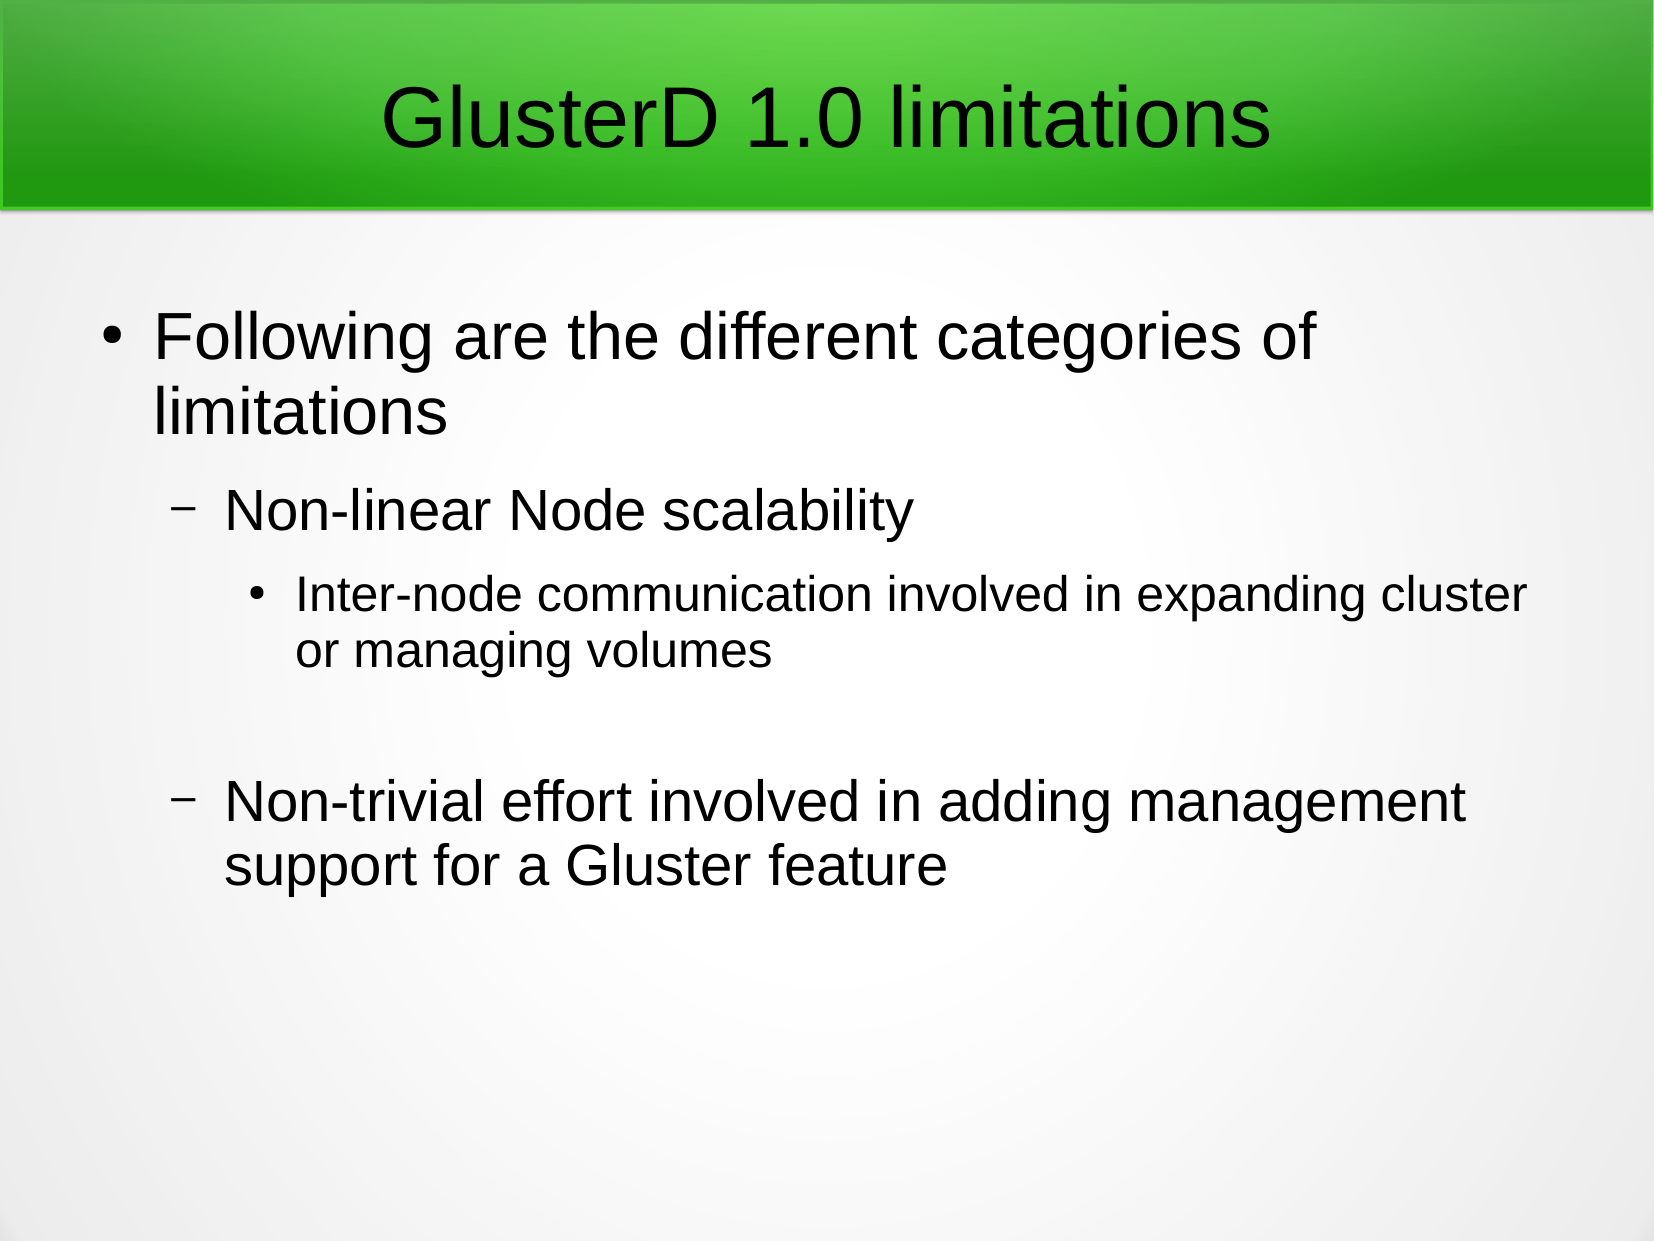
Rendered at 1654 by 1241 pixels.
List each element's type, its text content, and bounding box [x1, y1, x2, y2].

list Following are the different categories of limitations Non-linear Node scalability Inter-node communication involved in expanding cluster or managing volumes Non-trivial effort involved in adding management support for a Gluster feature [82, 299, 1571, 1019]
title GlusterD 1.0 limitations [82, 47, 1571, 189]
